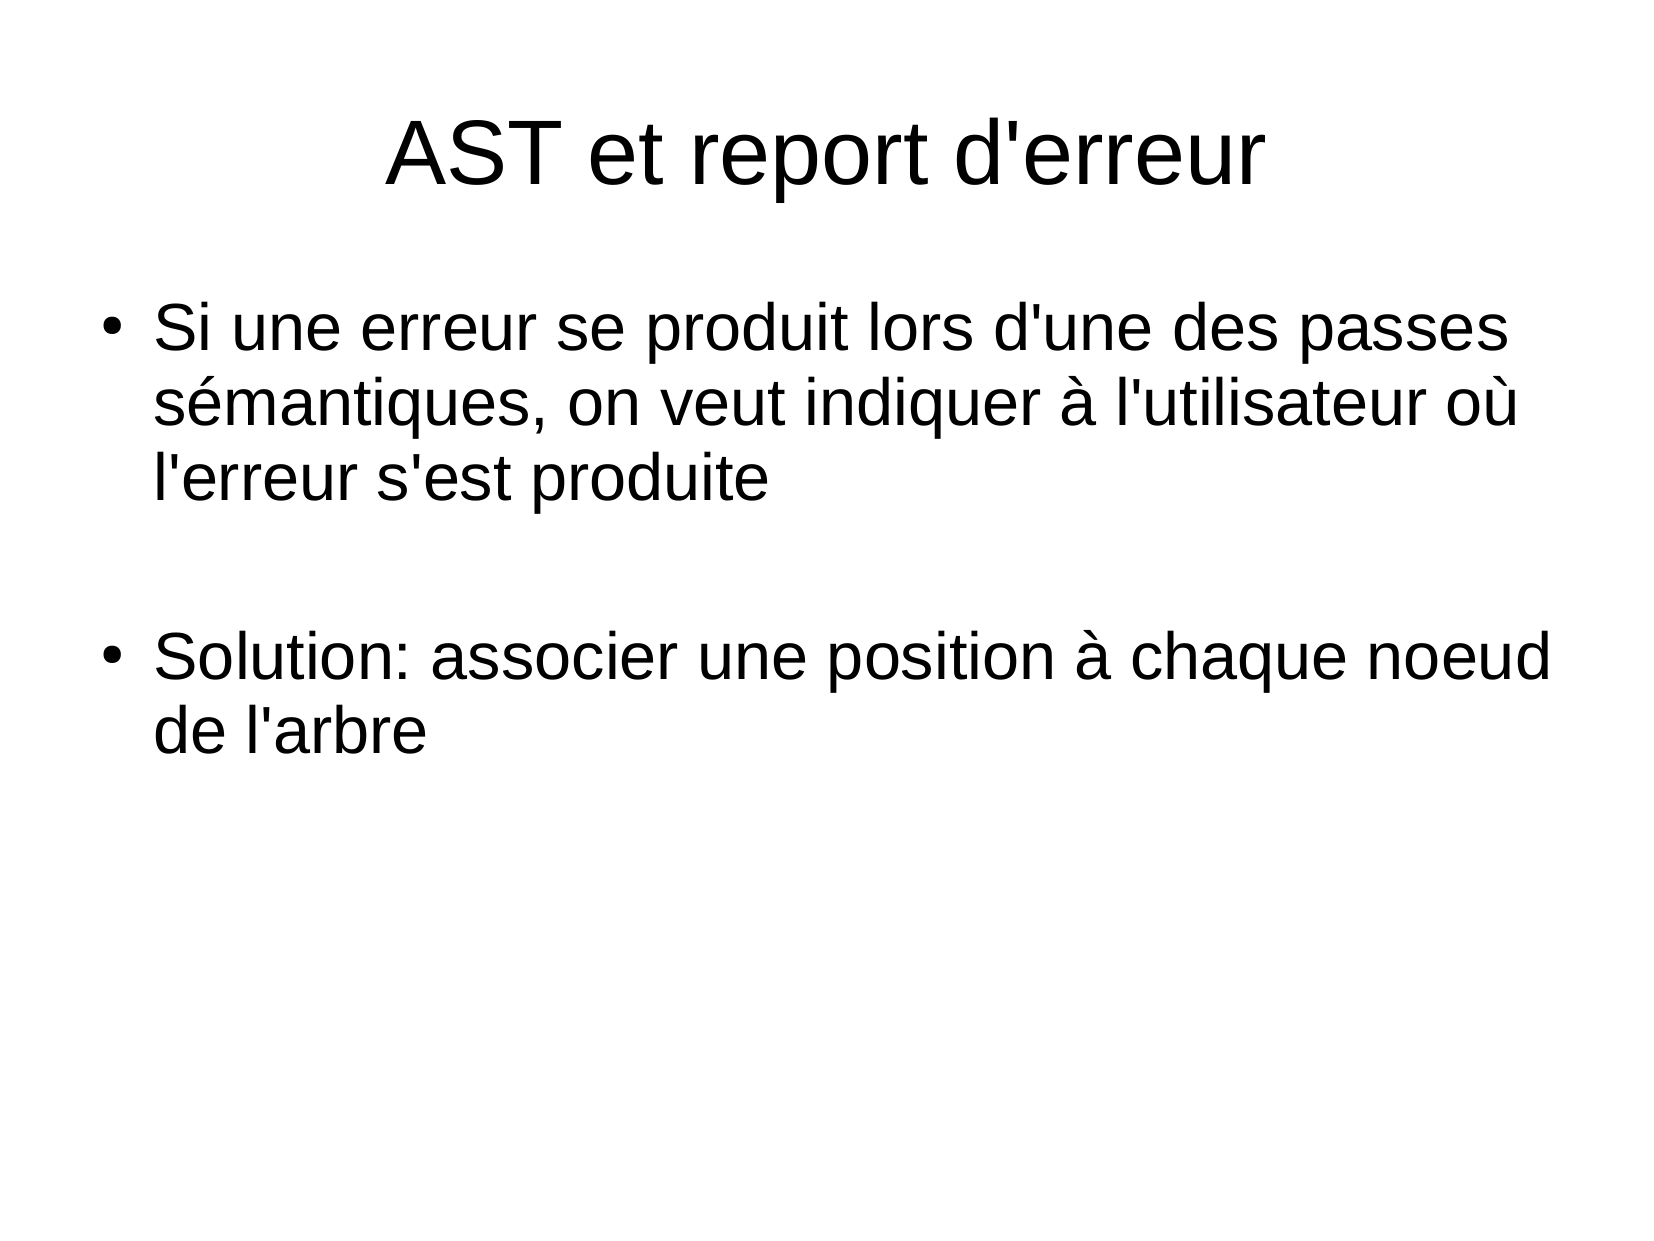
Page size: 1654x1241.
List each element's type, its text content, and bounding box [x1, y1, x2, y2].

title AST et report d'erreur [82, 56, 1571, 250]
list Si une erreur se produit lors d'une des passes sémantiques, on veut indiquer à l'utilisateur où l'erreur s'est produite Solution: associer une position à chaque noeud de l'arbre [82, 290, 1571, 1094]
